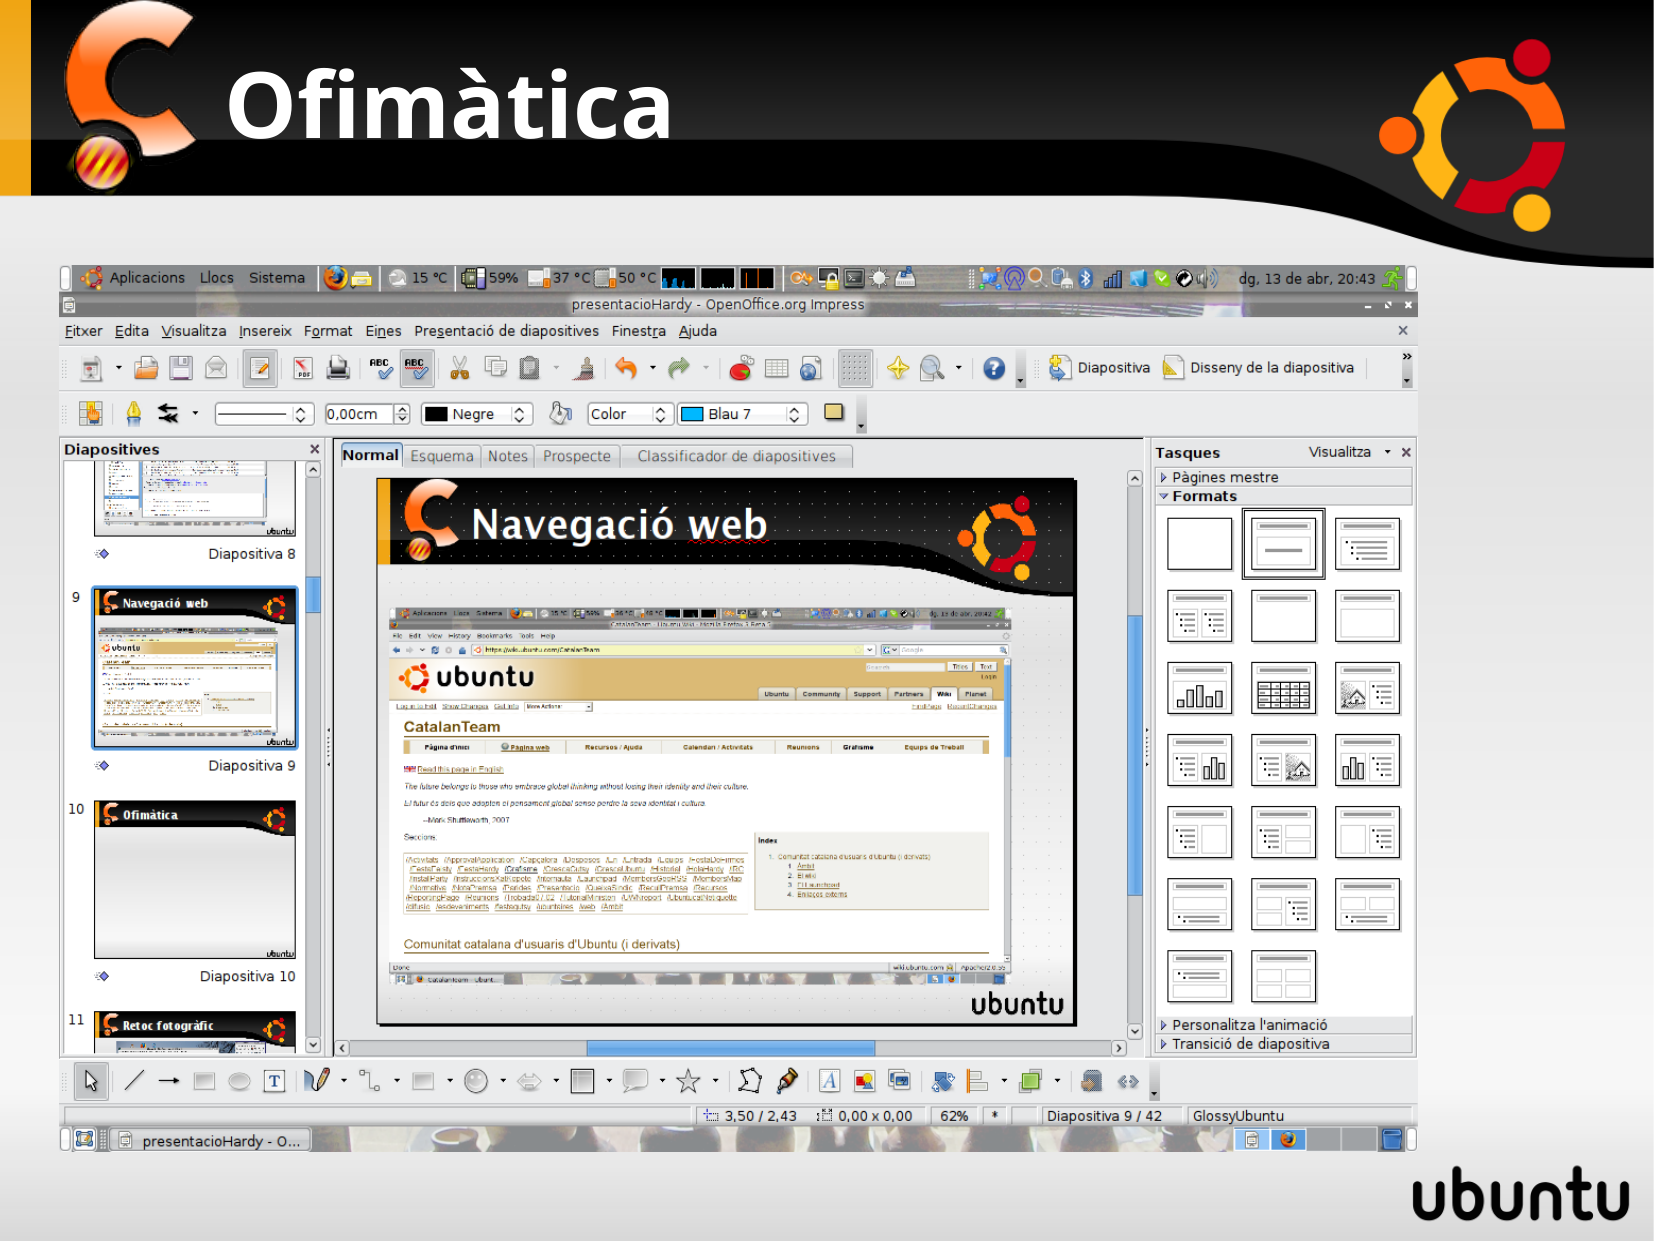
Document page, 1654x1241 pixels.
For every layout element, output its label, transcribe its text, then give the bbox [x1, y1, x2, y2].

title Ofimàtica [76, 0, 1565, 208]
picture [0, 0, 1654, 1241]
